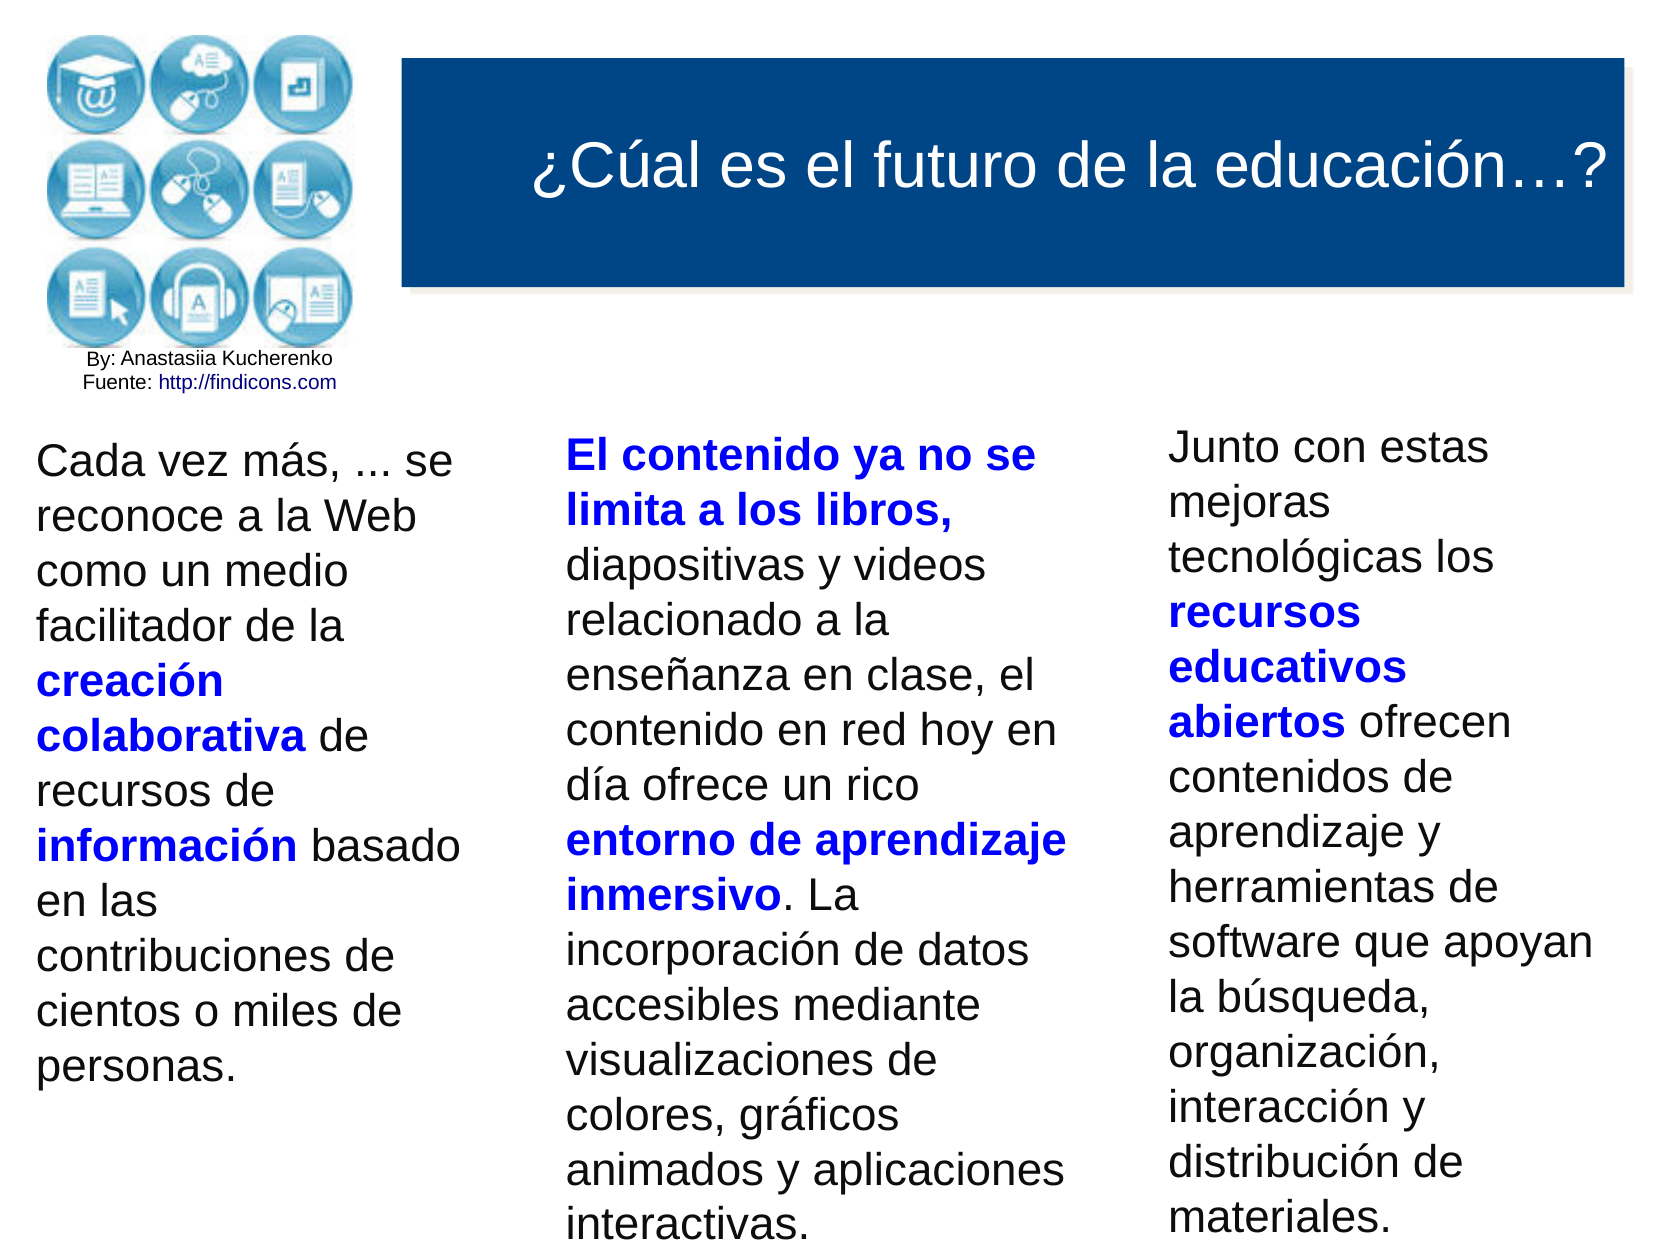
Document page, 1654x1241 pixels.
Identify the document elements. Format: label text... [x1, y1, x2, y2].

text_box Cada vez más, ... se reconoce a la Web como un medio facilitador de la creación colaborativa de recursos de información basado en las contribuciones de cientos o miles de personas. [25, 425, 478, 1096]
text_box By: Anastasiia Kucherenko Fuente: http://findicons.com [0, 339, 461, 402]
text_box Junto con estas mejoras tecnológicas los recursos educativos abiertos ofrecen contenidos de aprendizaje y herramientas de software que apoyan la búsqueda, organización, interacción y distribución de materiales. [1157, 411, 1607, 1241]
picture [47, 35, 355, 348]
text_box [401, 58, 1625, 288]
text_box El contenido ya no se limita a los libros, diapositivas y videos relacionado a la enseñanza en clase, el contenido en red hoy en día ofrece un rico entorno de aprendizaje inmersivo. La incorporación de datos accesibles mediante visualizaciones de colores, gráficos animados y aplicaciones interactivas. [555, 419, 1088, 1241]
text_box ¿Cúal es el futuro de la educación…? [519, 118, 1654, 207]
